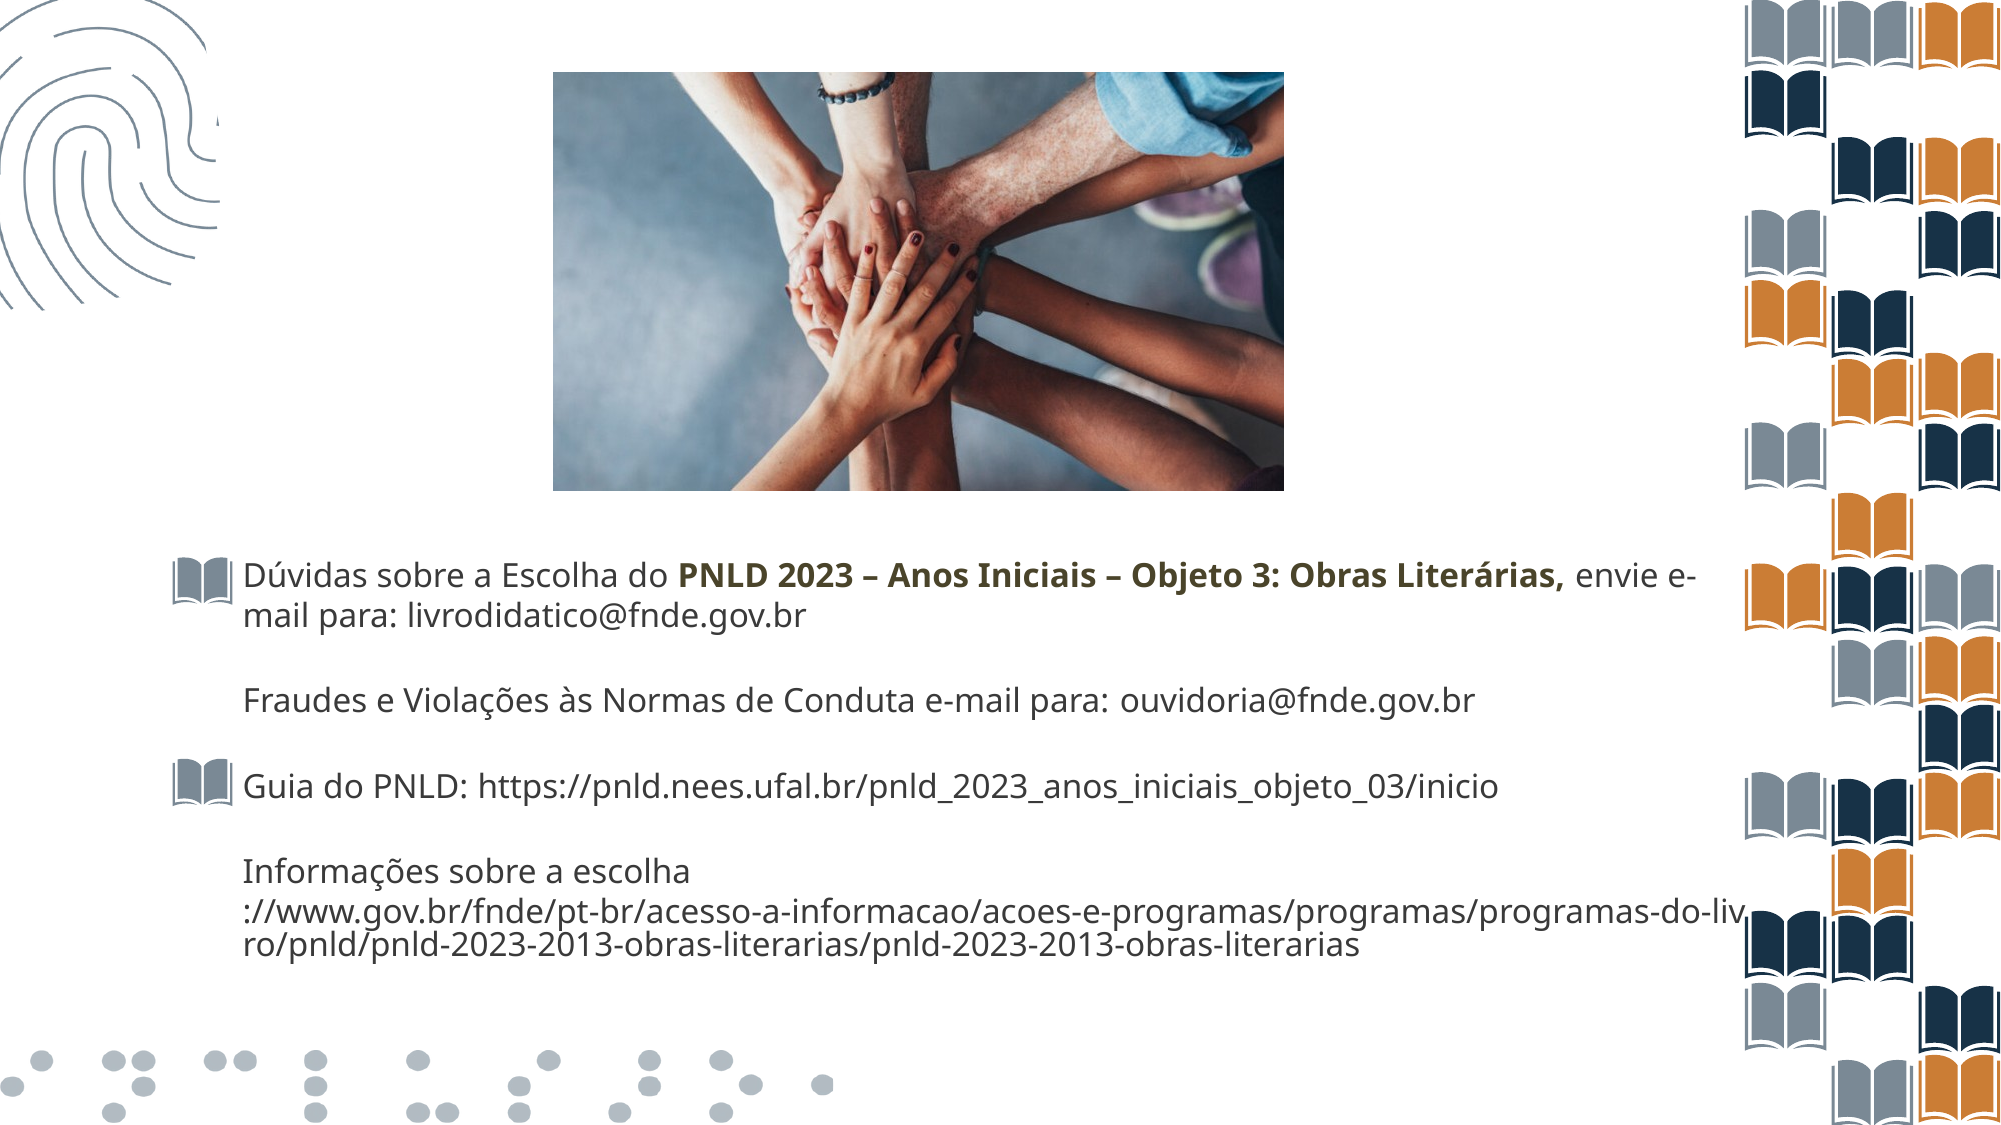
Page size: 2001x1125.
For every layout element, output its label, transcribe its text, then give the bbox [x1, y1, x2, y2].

text_box [1918, 561, 2000, 841]
text_box [1744, 206, 1827, 348]
picture [553, 72, 1284, 492]
text_box [0, 0, 246, 318]
text_box [1744, 0, 1827, 139]
text_box [1773, 560, 1827, 632]
text_box [1773, 769, 1827, 840]
text_box [1744, 907, 1827, 1051]
text_box [1918, 0, 2000, 71]
text_box [172, 756, 227, 807]
text_box [1831, 287, 1914, 427]
text_box [1918, 349, 2000, 492]
text_box [0, 1050, 834, 1123]
text_box [1744, 419, 1827, 491]
text_box [1918, 207, 2000, 279]
text_box [1918, 982, 2000, 1123]
text_box [1831, 489, 1914, 561]
text_box [1831, 133, 1914, 205]
text_box [1831, 775, 1914, 984]
text_box Dúvidas sobre a Escolha do PNLD 2023 – Anos Iniciais – Objeto 3: Obras Literárias, envie e-mail para: livrodidatico@fnde.gov.br Fraudes e Violações às Normas de Conduta e-mail para: ouvidoria@fnde.gov.br Guia do PNLD: https://pnld.nees.ufal.br/pnld_2023_anos_iniciais_objeto_03/inicio Informações sobre a escolha://www.gov.br/fnde/pt-br/acesso-a-informacao/acoes-e-programas/programas/programas-do-livro/pnld/pnld-2023-2013-obras-literarias/pnld-2023-2013-obras-literarias [227, 547, 1773, 967]
text_box [1831, 563, 1914, 635]
text_box [1831, 0, 1914, 69]
text_box [1831, 636, 1914, 708]
text_box [1918, 134, 2000, 206]
text_box [1831, 1056, 1914, 1125]
text_box [172, 555, 233, 605]
